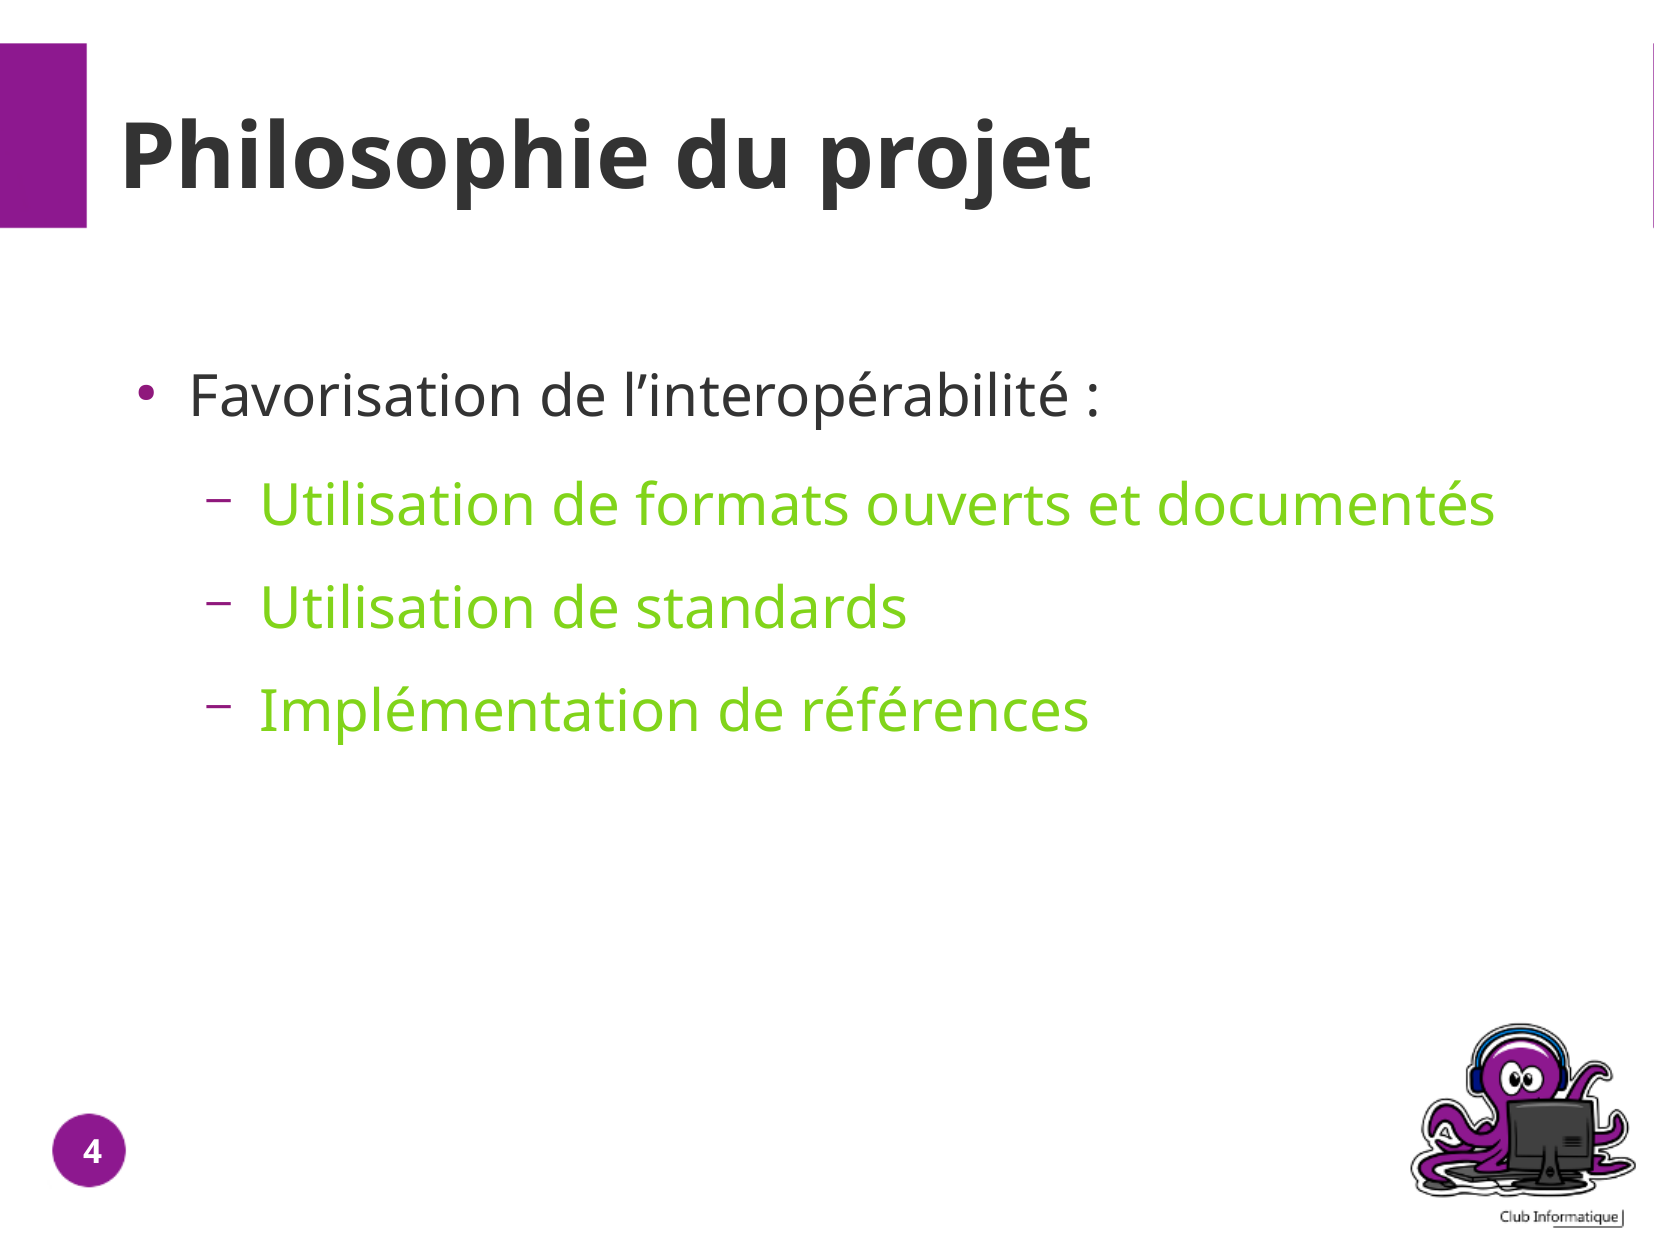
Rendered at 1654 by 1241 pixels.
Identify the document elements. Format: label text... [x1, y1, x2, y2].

list Favorisation de l’interopérabilité : Utilisation de formats ouverts et documentés Utilisation de standards Implémentation de références [118, 354, 1536, 1074]
title Philosophie du projet [118, 49, 1571, 257]
picture [0, 0, 1654, 1241]
